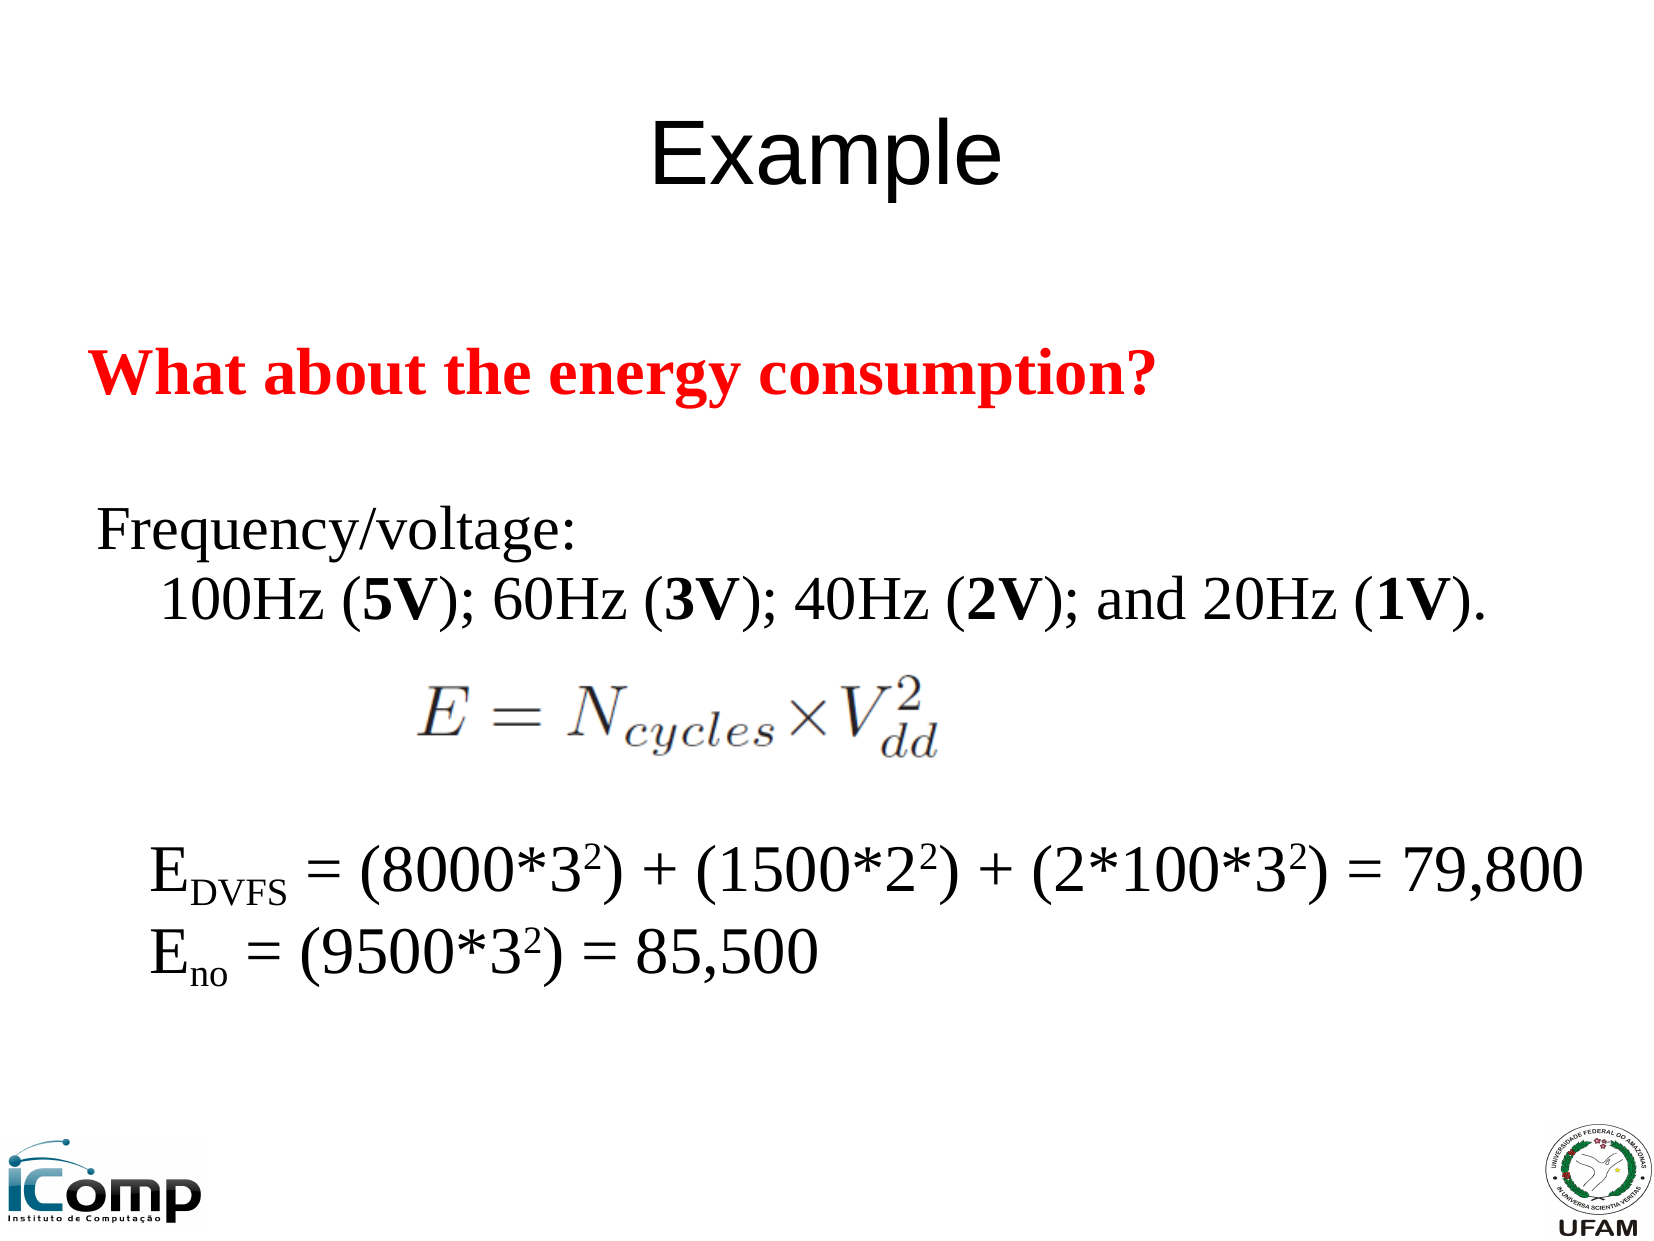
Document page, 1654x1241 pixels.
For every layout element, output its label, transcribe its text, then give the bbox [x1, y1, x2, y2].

title Example [82, 49, 1571, 257]
picture [1545, 1124, 1652, 1236]
picture [5, 1139, 205, 1226]
text_box What about the energy consumption? [72, 327, 1178, 417]
picture [416, 669, 942, 764]
text_box Frequency/voltage: 100Hz (5V); 60Hz (3V); 40Hz (2V); and 20Hz (1V). [81, 486, 1504, 641]
text_box EDVFS = (8000*32) + (1500*22) + (2*100*32) = 79,800 Eno = (9500*32) = 85,500 [134, 825, 1601, 1154]
